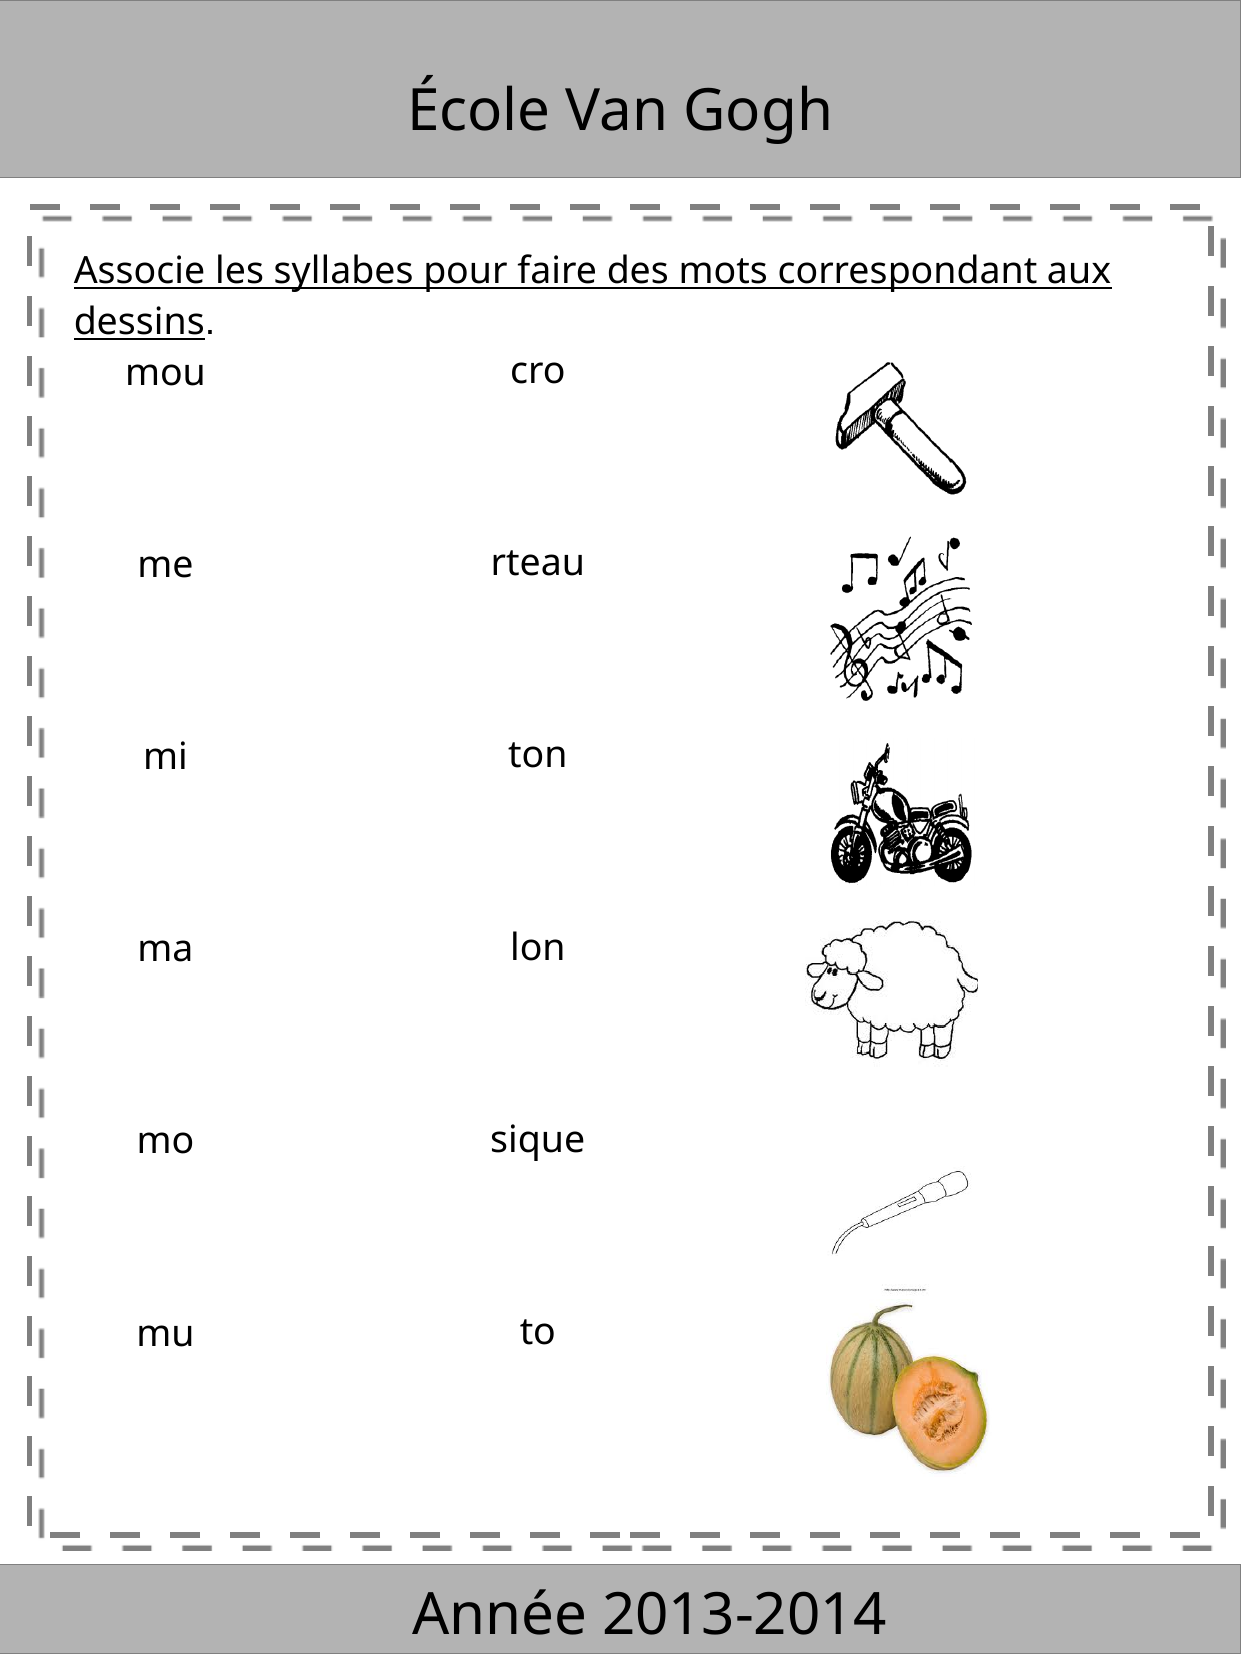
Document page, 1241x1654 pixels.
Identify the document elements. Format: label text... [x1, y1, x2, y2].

text_box Associe les syllabes pour faire des mots correspondant aux dessins. [59, 236, 1152, 300]
picture [797, 920, 978, 1093]
table_cell me [73, 530, 259, 722]
table_cell [259, 530, 445, 722]
table_header [631, 338, 817, 530]
table_cell sique [445, 1106, 631, 1299]
table_cell [817, 1106, 1004, 1299]
table_cell [631, 1299, 817, 1491]
table_cell [817, 722, 1004, 914]
text_box [1093, 1564, 1241, 1654]
table_cell [817, 530, 1004, 722]
table_cell mi [73, 722, 259, 914]
table_cell lon [445, 914, 631, 1106]
table_cell [259, 722, 445, 914]
table_cell mu [73, 1299, 259, 1491]
table_cell rteau [445, 530, 631, 722]
text_box Année 2013-2014 [206, 1564, 1093, 1654]
table_cell ma [73, 914, 259, 1106]
table_header [259, 338, 445, 530]
table_cell mo [73, 1106, 259, 1299]
table_cell [259, 1106, 445, 1299]
table_cell ton [445, 722, 631, 914]
table_cell [631, 1106, 817, 1299]
table_cell [817, 1299, 1004, 1491]
picture [826, 1121, 992, 1477]
text_box [0, 0, 1241, 178]
text_box [0, 1564, 206, 1654]
table_cell [259, 914, 445, 1106]
picture [826, 531, 975, 709]
table_cell [631, 722, 817, 914]
table_cell [259, 1299, 445, 1491]
text_box École Van Gogh [177, 61, 1063, 174]
picture [826, 738, 975, 886]
table_header mou [73, 338, 259, 530]
table_header cro [445, 338, 631, 530]
picture [826, 354, 975, 502]
table_cell to [445, 1299, 631, 1491]
table_header [817, 338, 1004, 530]
table_cell [817, 914, 1004, 1106]
table_cell [631, 914, 817, 1106]
table_cell [631, 530, 817, 722]
